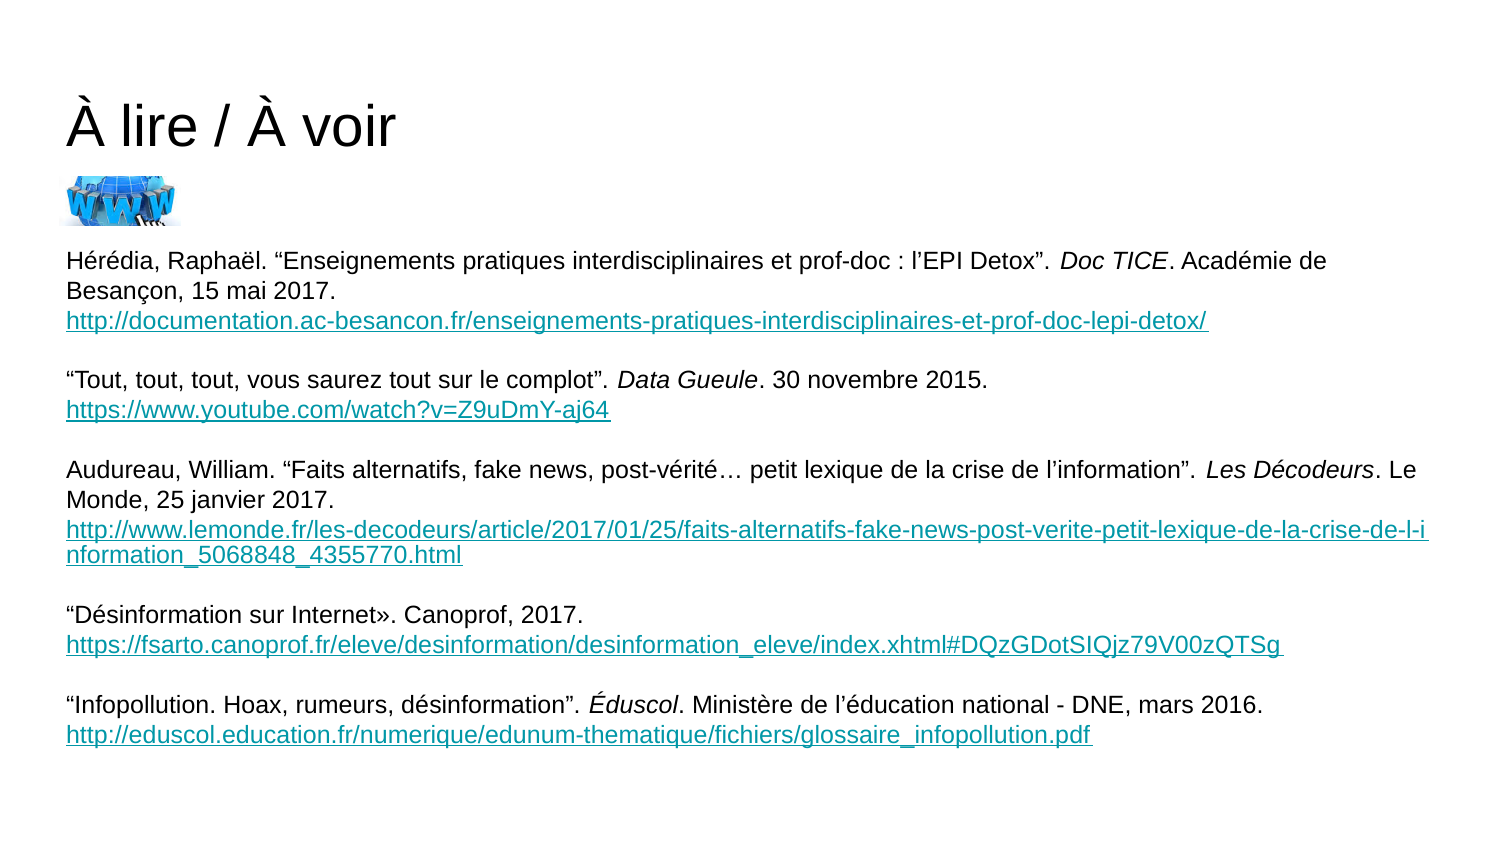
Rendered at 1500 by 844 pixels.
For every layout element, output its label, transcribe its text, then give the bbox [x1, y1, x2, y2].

list Hérédia, Raphaël. “Enseignements pratiques interdisciplinaires et prof-doc : l’EPI Detox”. Doc TICE. Académie de Besançon, 15 mai 2017. http://documentation.ac-besancon.fr/enseignements-pratiques-interdisciplinaires-et-prof-doc-lepi-detox/ “Tout, tout, tout, vous saurez tout sur le complot”. Data Gueule. 30 novembre 2015. https://www.youtube.com/watch?v=Z9uDmY-aj64 Audureau, William. “Faits alternatifs, fake news, post-vérité… petit lexique de la crise de l’information”. Les Décodeurs. Le Monde, 25 janvier 2017. http://www.lemonde.fr/les-decodeurs/article/2017/01/25/faits-alternatifs-fake-news-post-verite-petit-lexique-de-la-crise-de-l-information_5068848_4355770.html “Désinformation sur Internet». Canoprof, 2017. https://fsarto.canoprof.fr/eleve/desinformation/desinformation_eleve/index.xhtml#DQzGDotSIQjz79V00zQTSg “Infopollution. Hoax, rumeurs, désinformation”. Éduscol. Ministère de l’éducation national - DNE, mars 2016. http://eduscol.education.fr/numerique/edunum-thematique/fichiers/glossaire_infopollution.pdf [51, 201, 1449, 763]
title À lire / À voir [51, 72, 1449, 167]
picture [59, 176, 181, 226]
